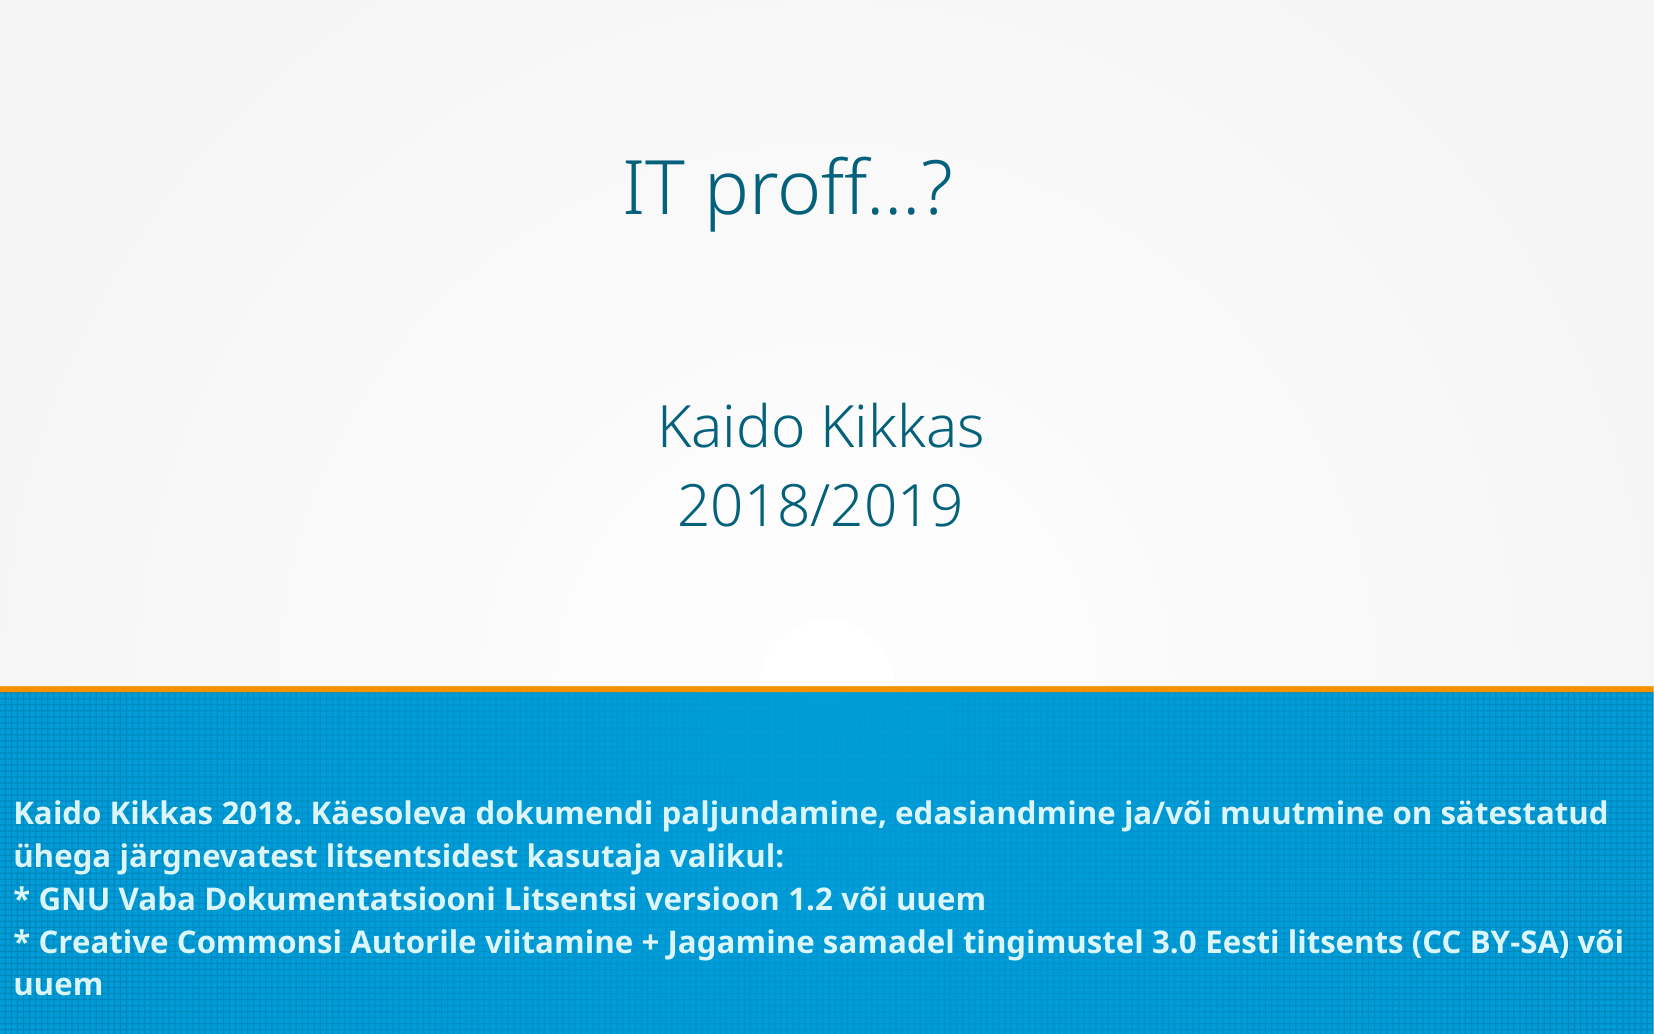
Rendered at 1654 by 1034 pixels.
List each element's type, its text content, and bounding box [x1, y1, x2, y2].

picture [0, 0, 1654, 692]
subtitle Kaido Kikkas 2018. Käesoleva dokumendi paljundamine, edasiandmine ja/või muutmine on sätestatud ühega järgnevatest litsentsidest kasutaja valikul: * GNU Vaba Dokumentatsiooni Litsentsi versioon 1.2 või uuem * Creative Commonsi Autorile viitamine + Jagamine samadel tingimustel 3.0 Eesti litsents (CC BY-SA) või uuem [13, 791, 1630, 1004]
title IT proff...? [75, 37, 1501, 237]
title Kaido Kikkas 2018/2019 [259, 344, 1382, 544]
